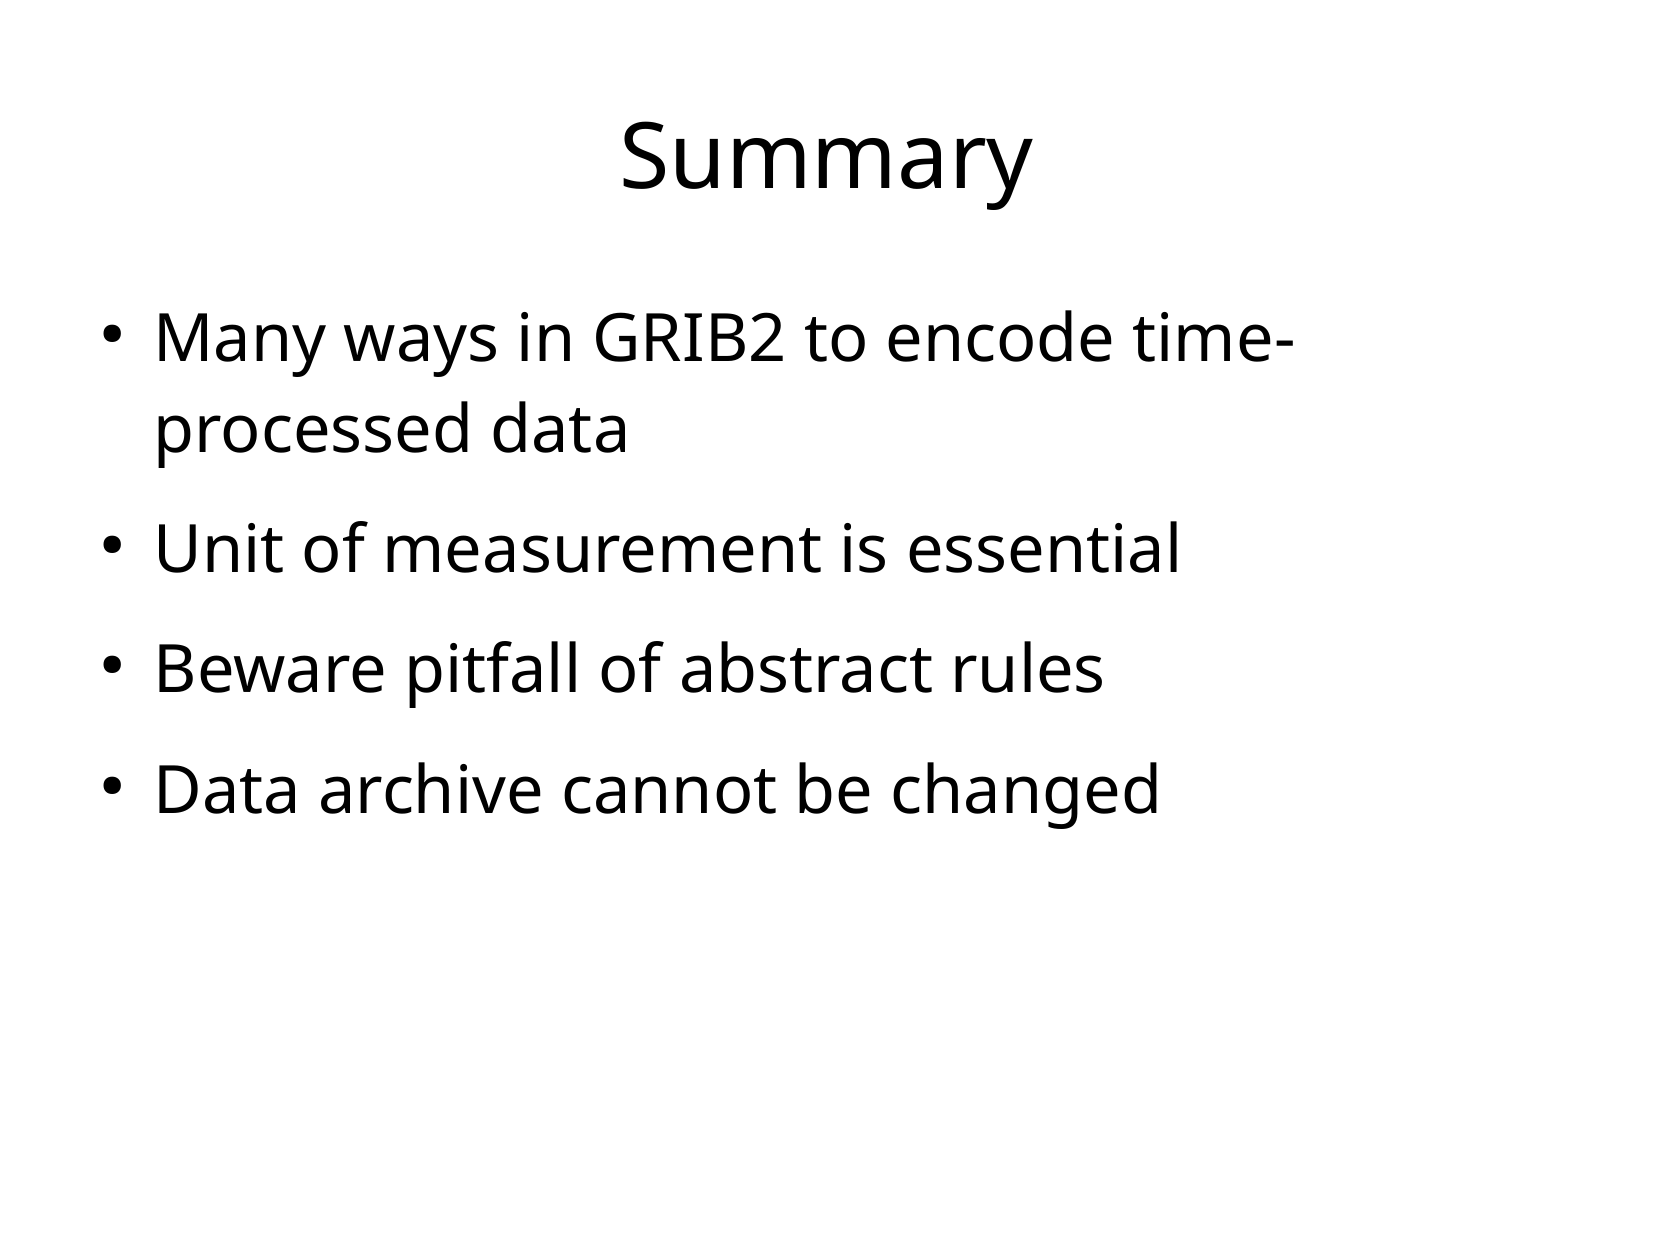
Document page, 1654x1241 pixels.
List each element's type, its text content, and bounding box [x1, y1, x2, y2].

list Many ways in GRIB2 to encode time-processed data Unit of measurement is essential Beware pitfall of abstract rules Data archive cannot be changed [82, 290, 1538, 1010]
title Summary [82, 49, 1571, 257]
